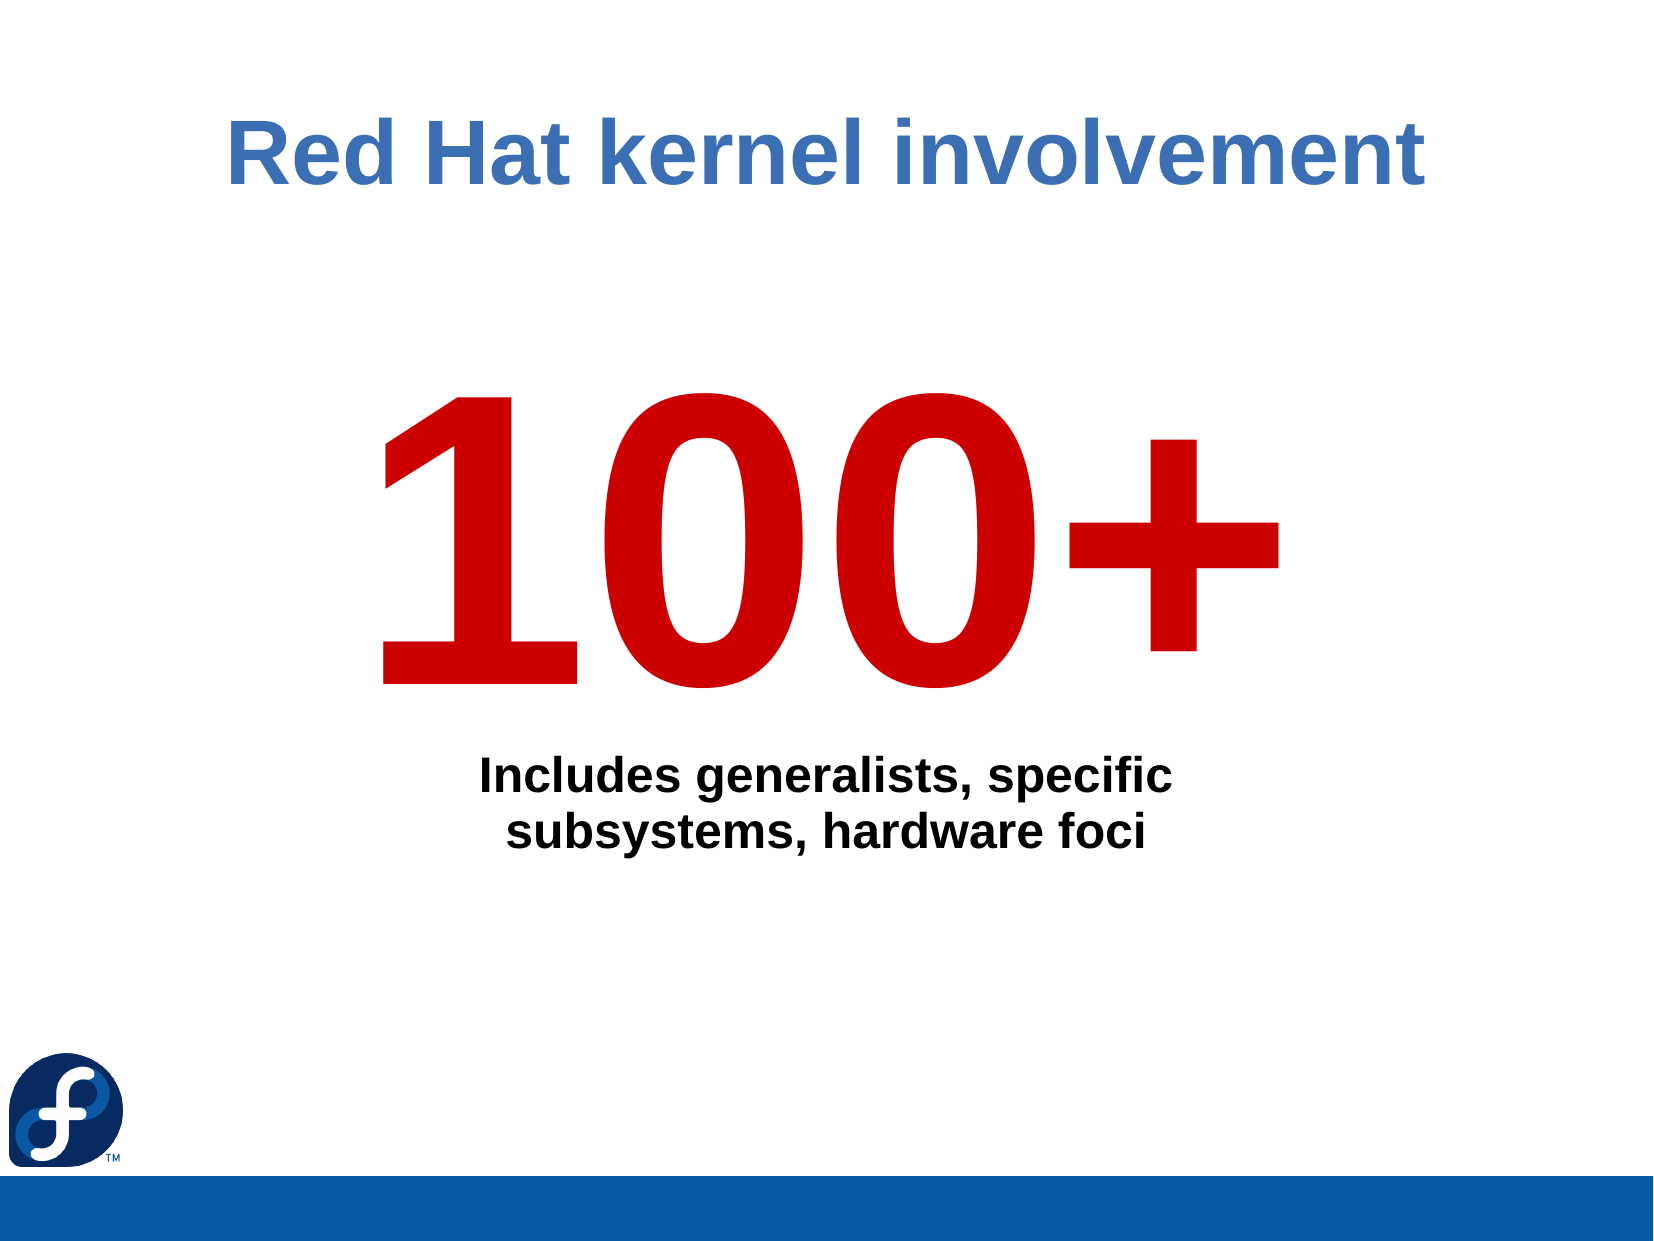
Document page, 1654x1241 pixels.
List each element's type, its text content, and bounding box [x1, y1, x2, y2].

text_box 100+ [284, 300, 1369, 740]
title Red Hat kernel involvement [82, 49, 1571, 257]
text_box Includes generalists, specific subsystems, hardware foci [226, 740, 1427, 867]
picture [0, 1176, 1654, 1241]
picture [9, 1053, 123, 1167]
